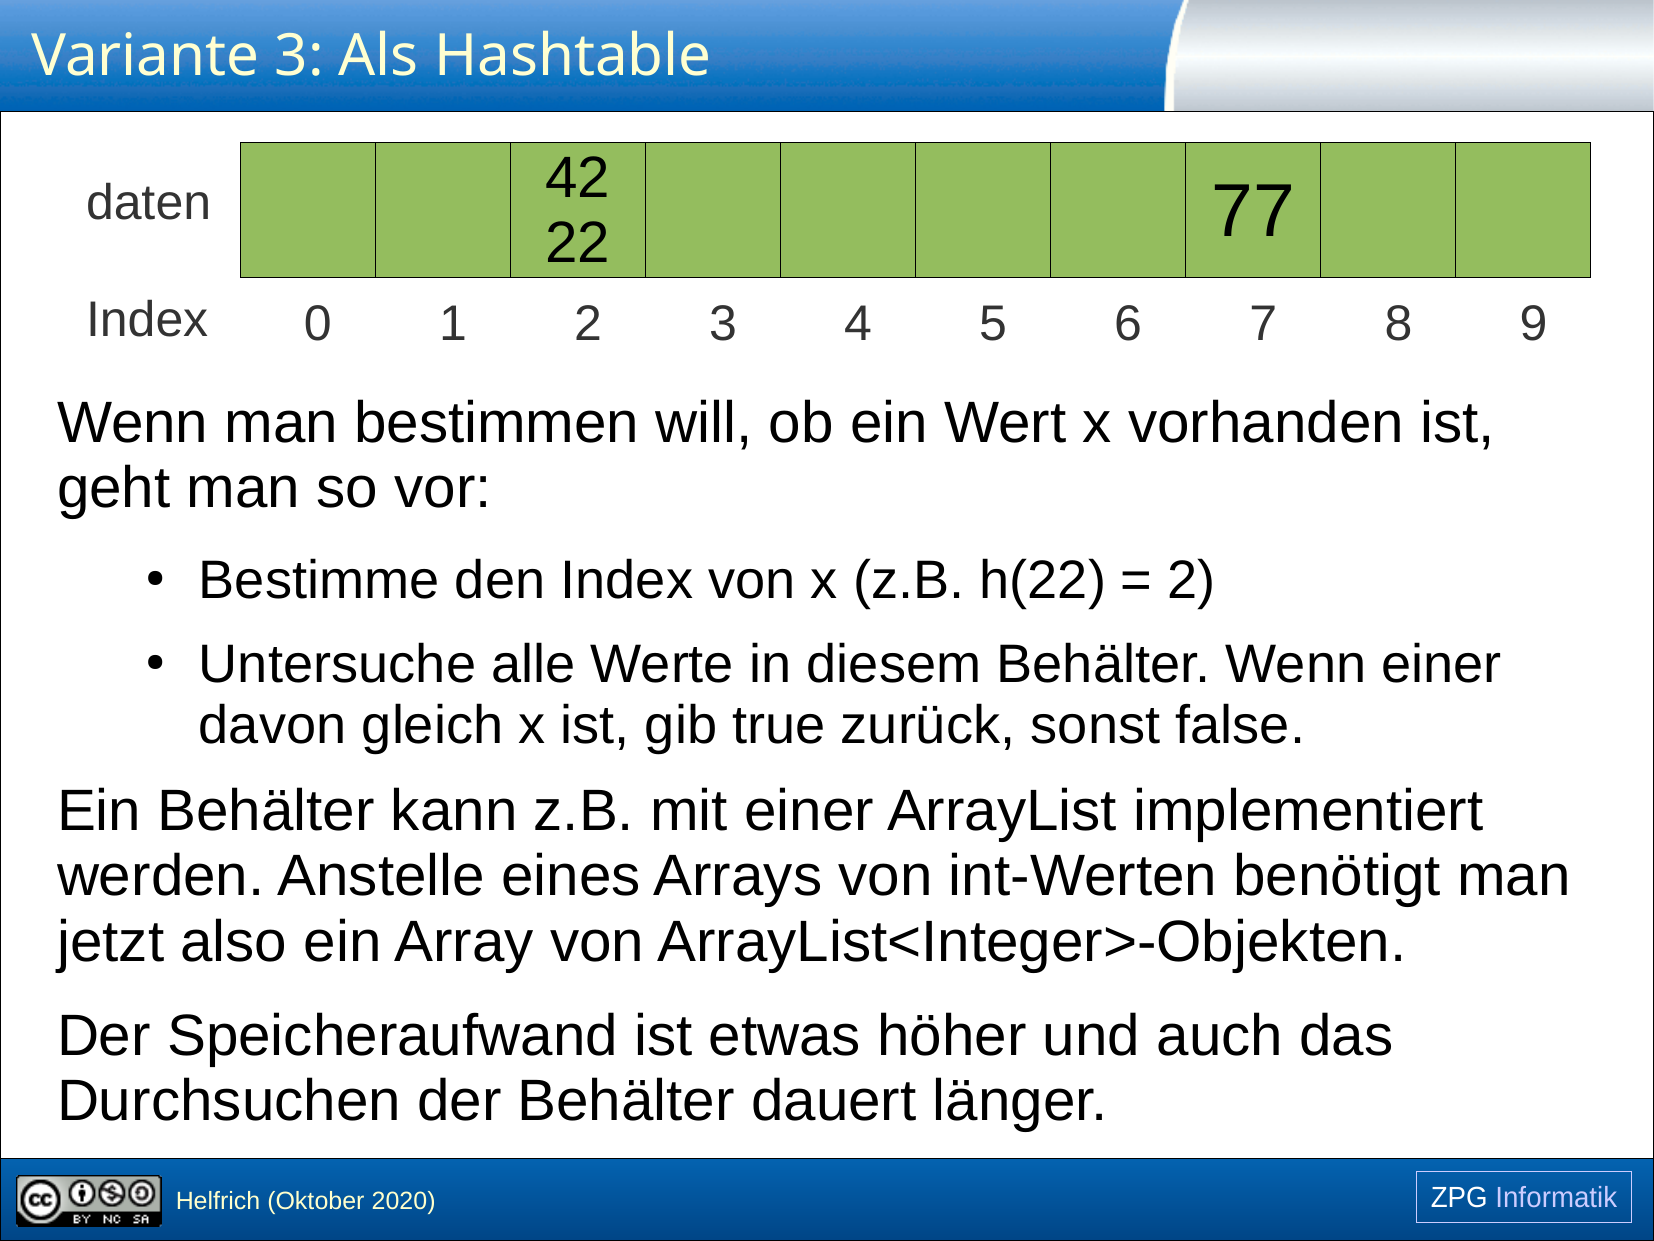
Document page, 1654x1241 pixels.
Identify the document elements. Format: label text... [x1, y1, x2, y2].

text_box Index [71, 284, 284, 385]
text_box [1321, 142, 1591, 278]
text_box 6 [1099, 287, 1191, 389]
text_box 5 [964, 287, 1056, 389]
text_box [240, 142, 510, 278]
text_box 0 [289, 287, 381, 389]
list Wenn man bestimmen will, ob ein Wert x vorhanden ist, geht man so vor: Bestimme den Index von x (z.B. h(22) = 2) Untersuche alle Werte in diesem Behälter. Wenn einer davon gleich x ist, gib true zurück, sonst false. Ein Behälter kann z.B. mit einer ArrayList implementiert werden. Anstelle eines Arrays von int-Werten benötigt man jetzt also ein Array von ArrayList<Integer>-Objekten. Der Speicheraufwand ist etwas höher und auch das Durchsuchen der Behälter dauert länger. [57, 389, 1605, 1148]
text_box 9 [1504, 287, 1597, 389]
text_box daten [71, 167, 356, 255]
picture [0, 0, 1654, 111]
text_box 7 [1234, 287, 1327, 389]
text_box 2 [559, 287, 651, 389]
text_box 3 [694, 287, 786, 389]
text_box 4 [829, 287, 921, 389]
title Variante 3: Als Hashtable [31, 14, 1151, 92]
text_box 8 [1369, 287, 1462, 389]
text_box [646, 142, 1185, 278]
text_box 77 [1185, 142, 1321, 278]
text_box 42 22 [510, 142, 646, 278]
text_box 1 [424, 287, 516, 389]
picture [16, 1175, 162, 1227]
